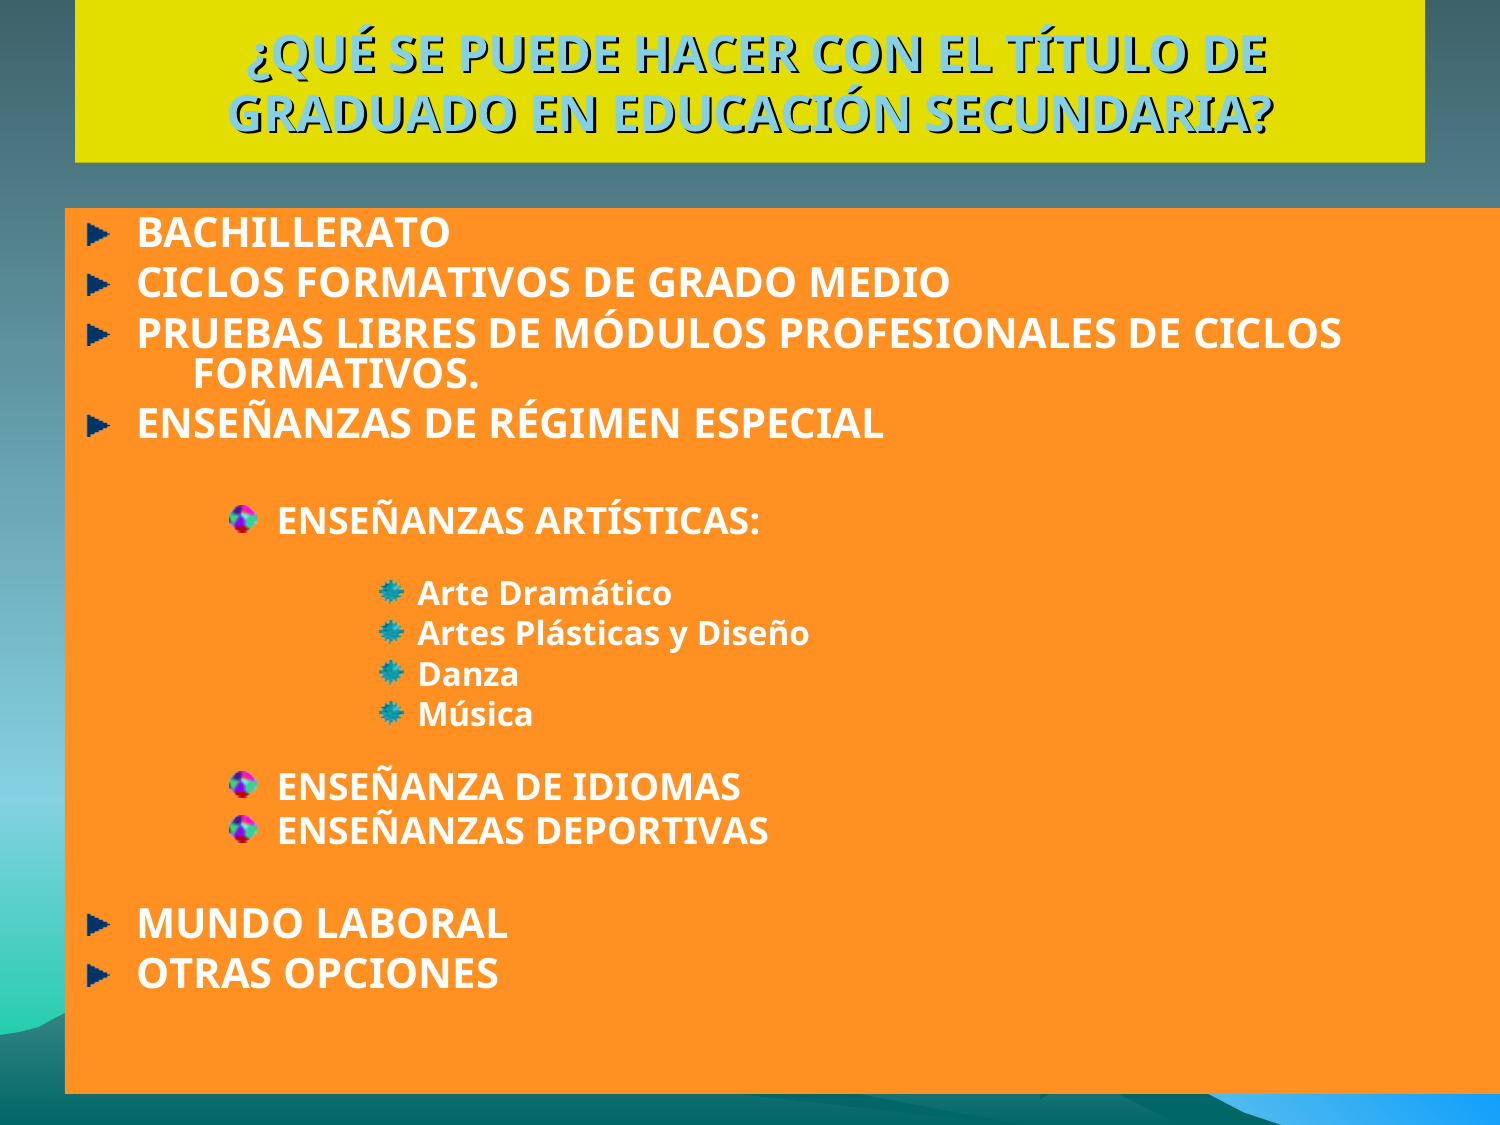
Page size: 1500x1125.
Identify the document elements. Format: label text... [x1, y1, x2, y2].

title ¿QUÉ SE PUEDE HACER CON EL TÍTULO DE GRADUADO EN EDUCACIÓN SECUNDARIA? [75, 0, 1426, 163]
list BACHILLERATO CICLOS FORMATIVOS DE GRADO MEDIO PRUEBAS LIBRES DE MÓDULOS PROFESIONALES DE CICLOS FORMATIVOS. ENSEÑANZAS DE RÉGIMEN ESPECIAL ENSEÑANZAS ARTÍSTICAS: Arte Dramático Artes Plásticas y Diseño Danza Música ENSEÑANZA DE IDIOMAS ENSEÑANZAS DEPORTIVAS MUNDO LABORAL OTRAS OPCIONES [64, 208, 1500, 1094]
